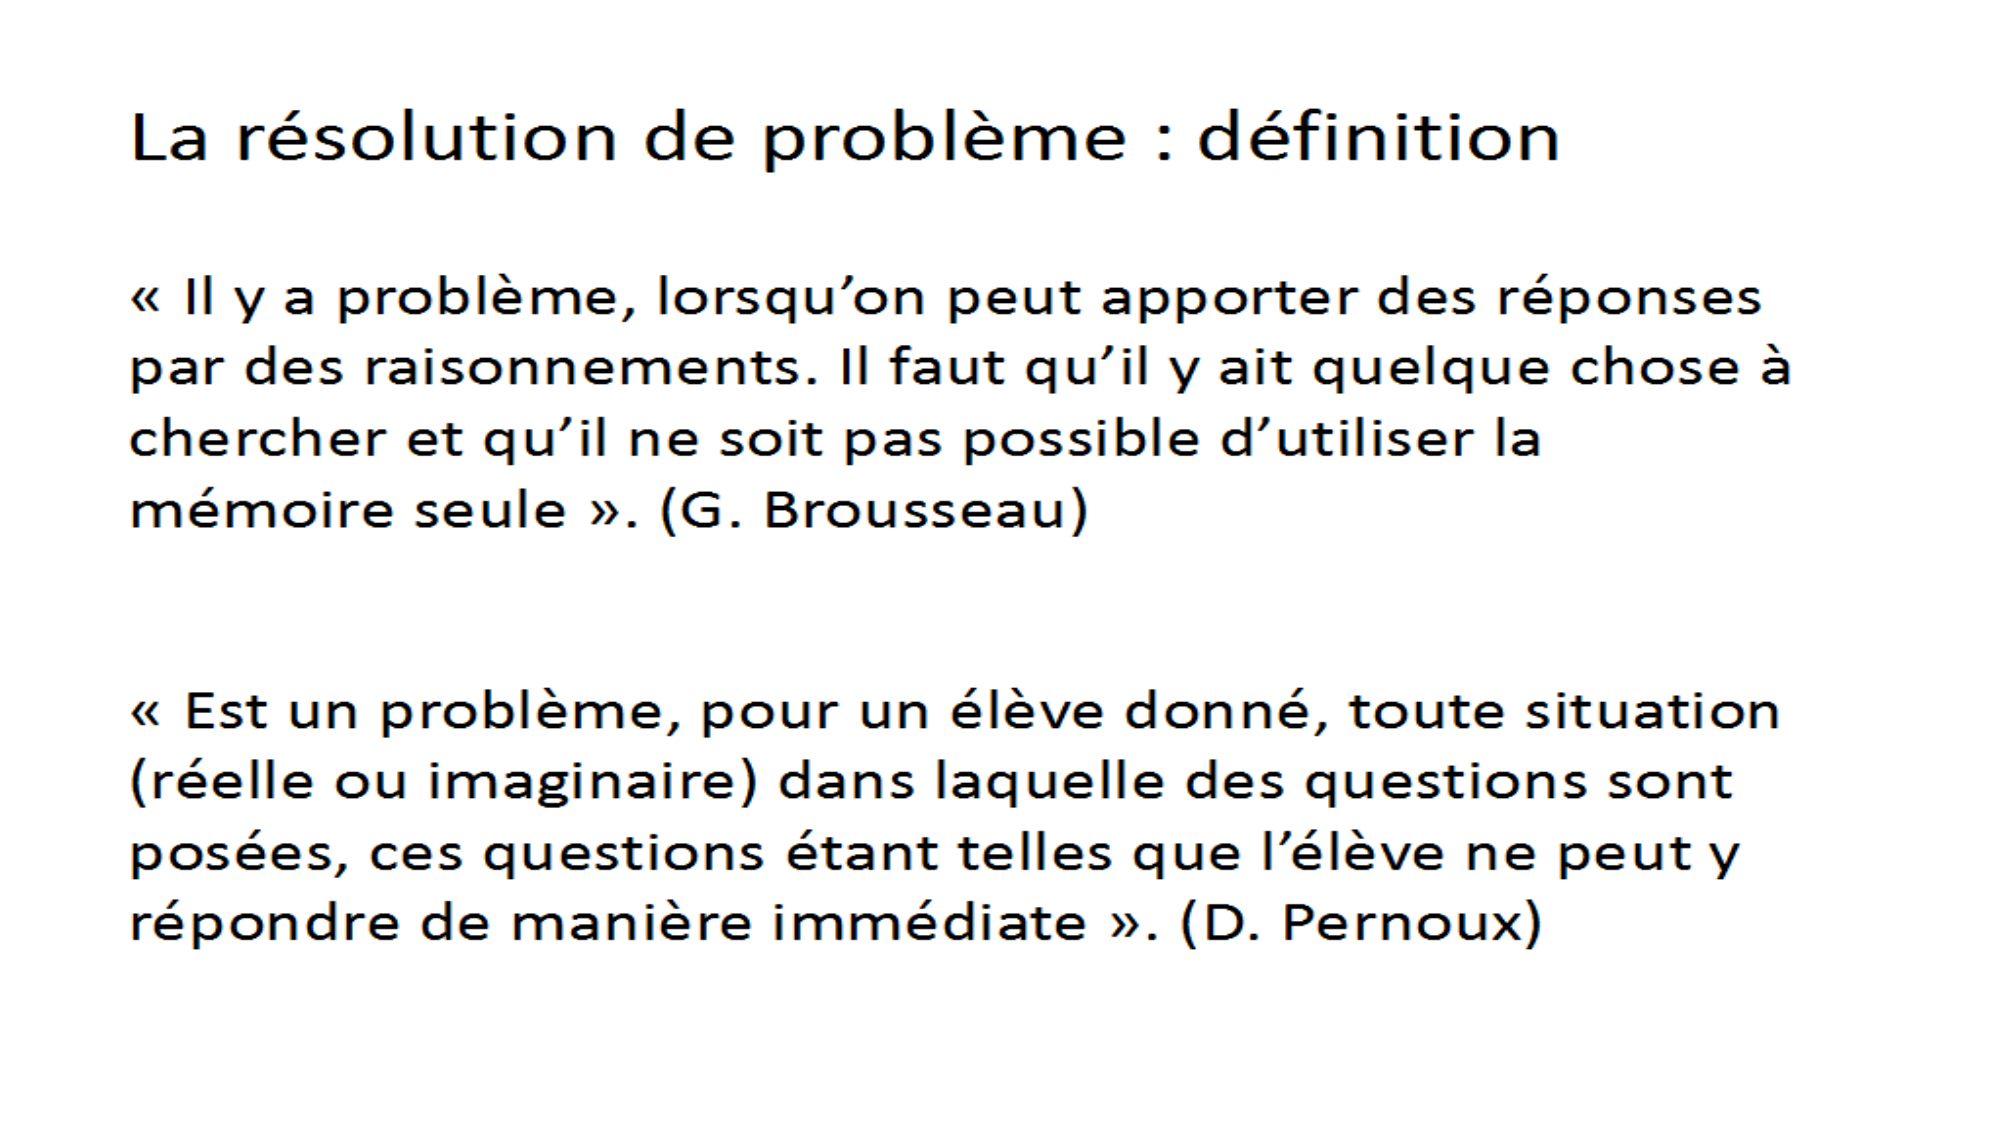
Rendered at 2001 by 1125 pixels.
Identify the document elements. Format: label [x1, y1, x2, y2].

picture [128, 42, 1818, 1057]
